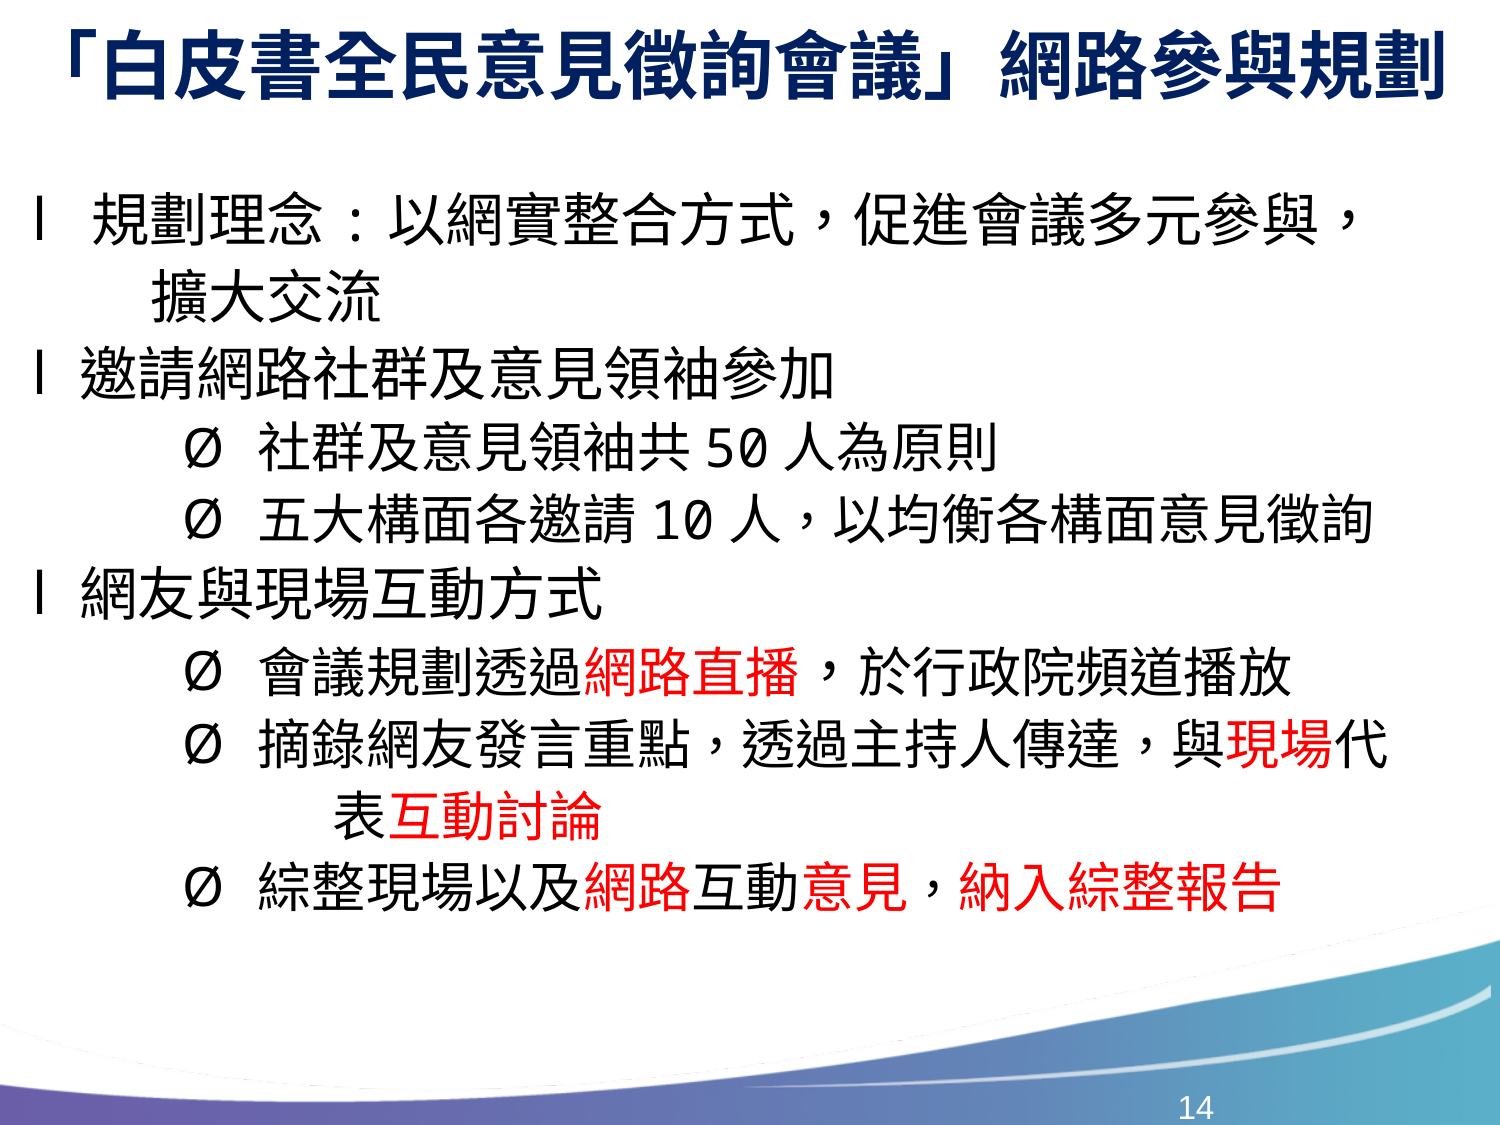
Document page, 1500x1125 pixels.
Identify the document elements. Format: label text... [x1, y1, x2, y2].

text_box 規劃理念:以網實整合方式，促進會議多元參與，擴大交流 邀請網路社群及意見領袖參加 社群及意見領袖共50人為原則 五大構面各邀請10人，以均衡各構面意見徵詢 網友與現場互動方式 會議規劃透過網路直播，於行政院頻道播放 摘錄網友發言重點，透過主持人傳達，與現場代表互動討論 綜整現場以及網路互動意見，納入綜整報告 [18, 169, 1426, 959]
text_box 「白皮書全民意見徵詢會議」網路參與規劃 [0, 21, 1500, 168]
